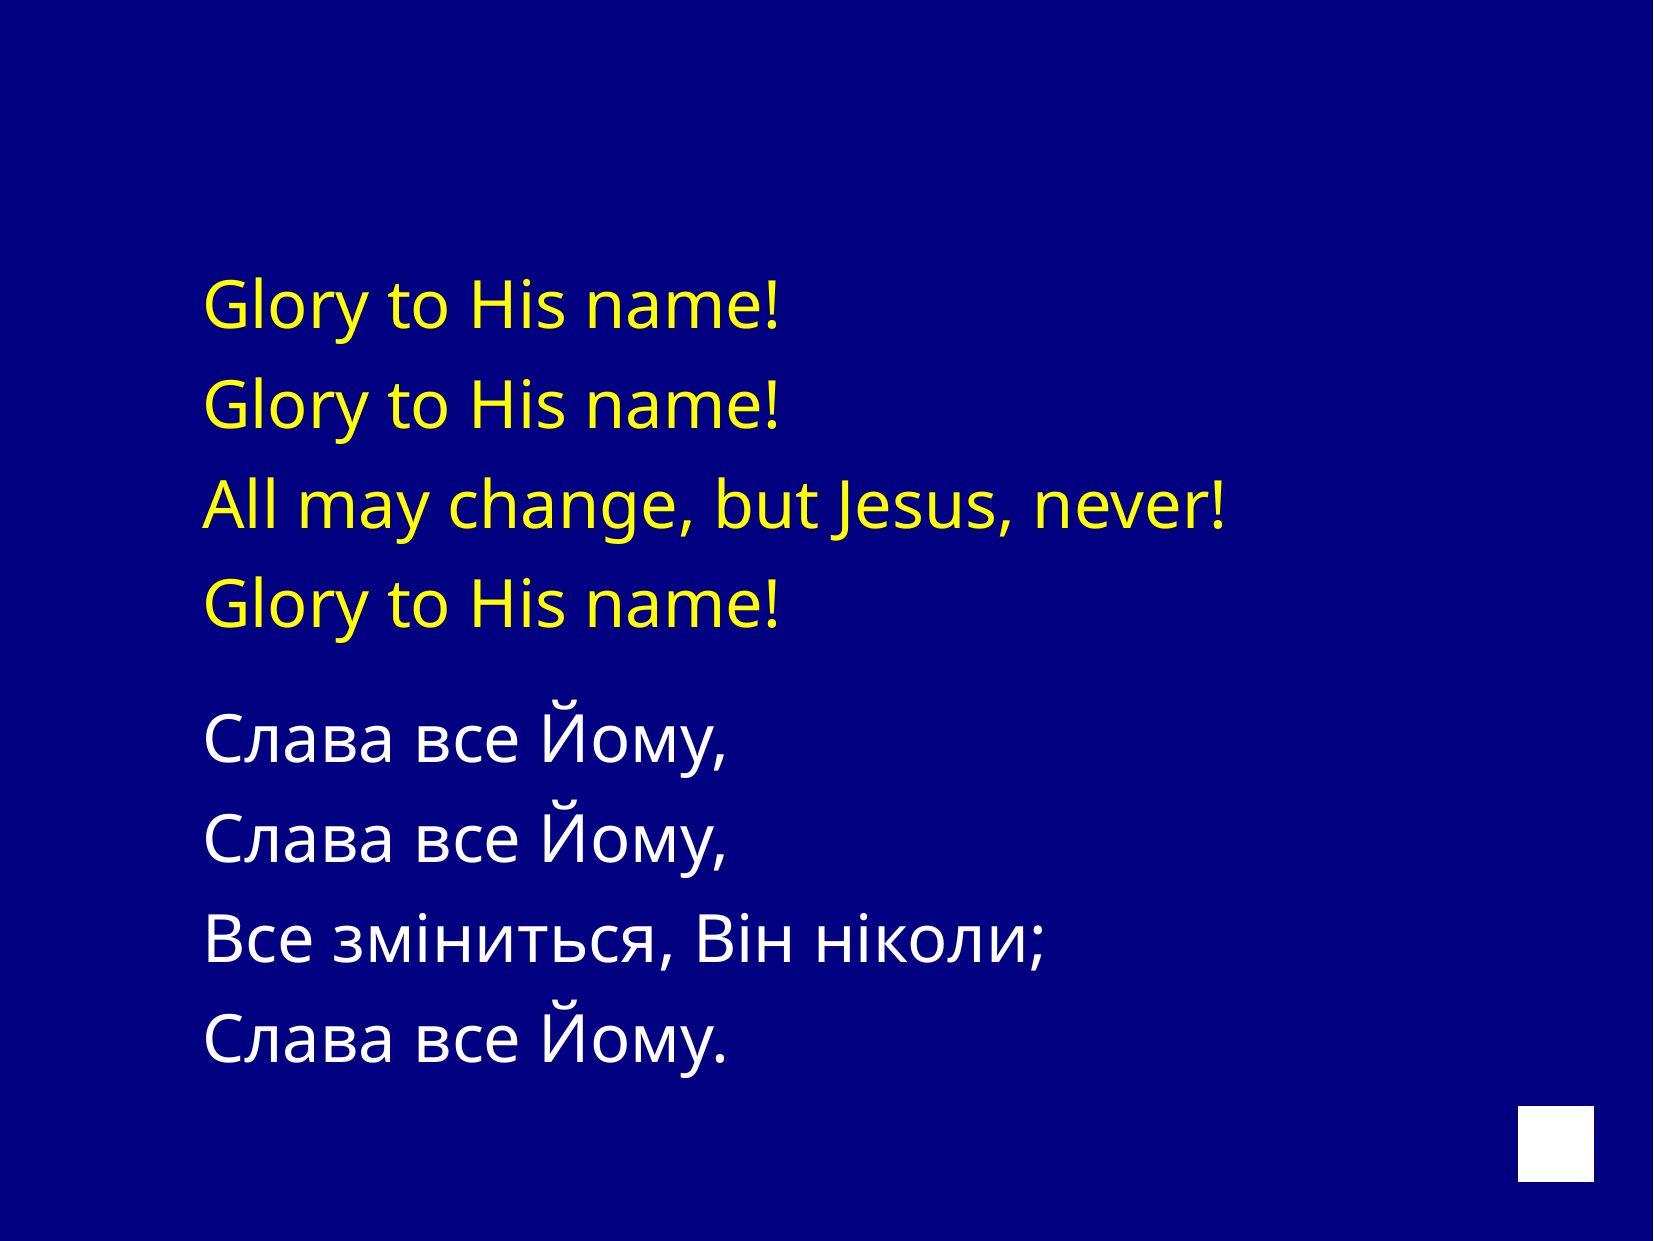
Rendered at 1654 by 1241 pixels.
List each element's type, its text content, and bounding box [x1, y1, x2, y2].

text_box [1518, 1106, 1594, 1182]
text_box Слава все Йому, Слава все Йому, Все зміниться, Він ніколи; Слава все Йому. [75, 675, 1576, 1163]
text_box Glory to His name! Glory to His name! All may change, but Jesus, never! Glory to His name! [75, 150, 1576, 638]
